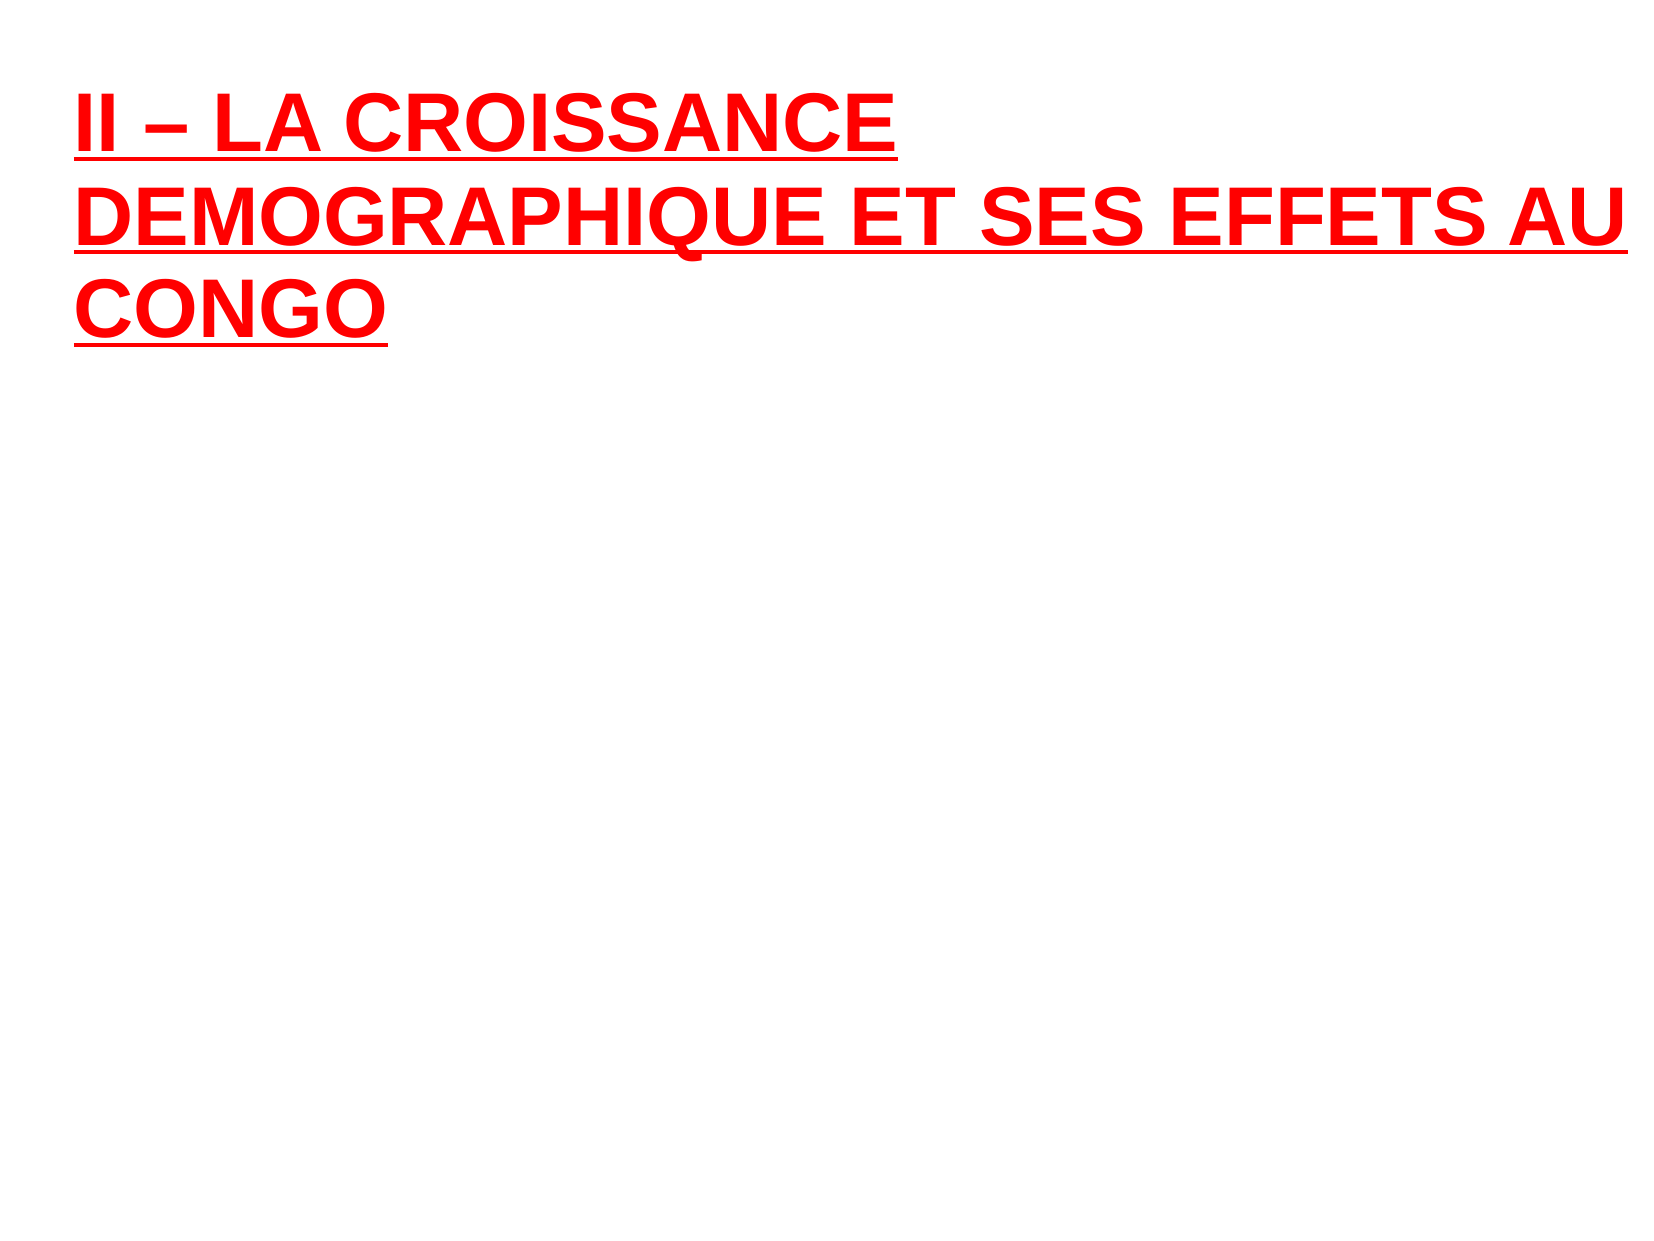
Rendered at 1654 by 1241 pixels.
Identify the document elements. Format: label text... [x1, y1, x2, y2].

text_box II – LA CROISSANCE DEMOGRAPHIQUE ET SES EFFETS AU CONGO [59, 69, 1654, 364]
